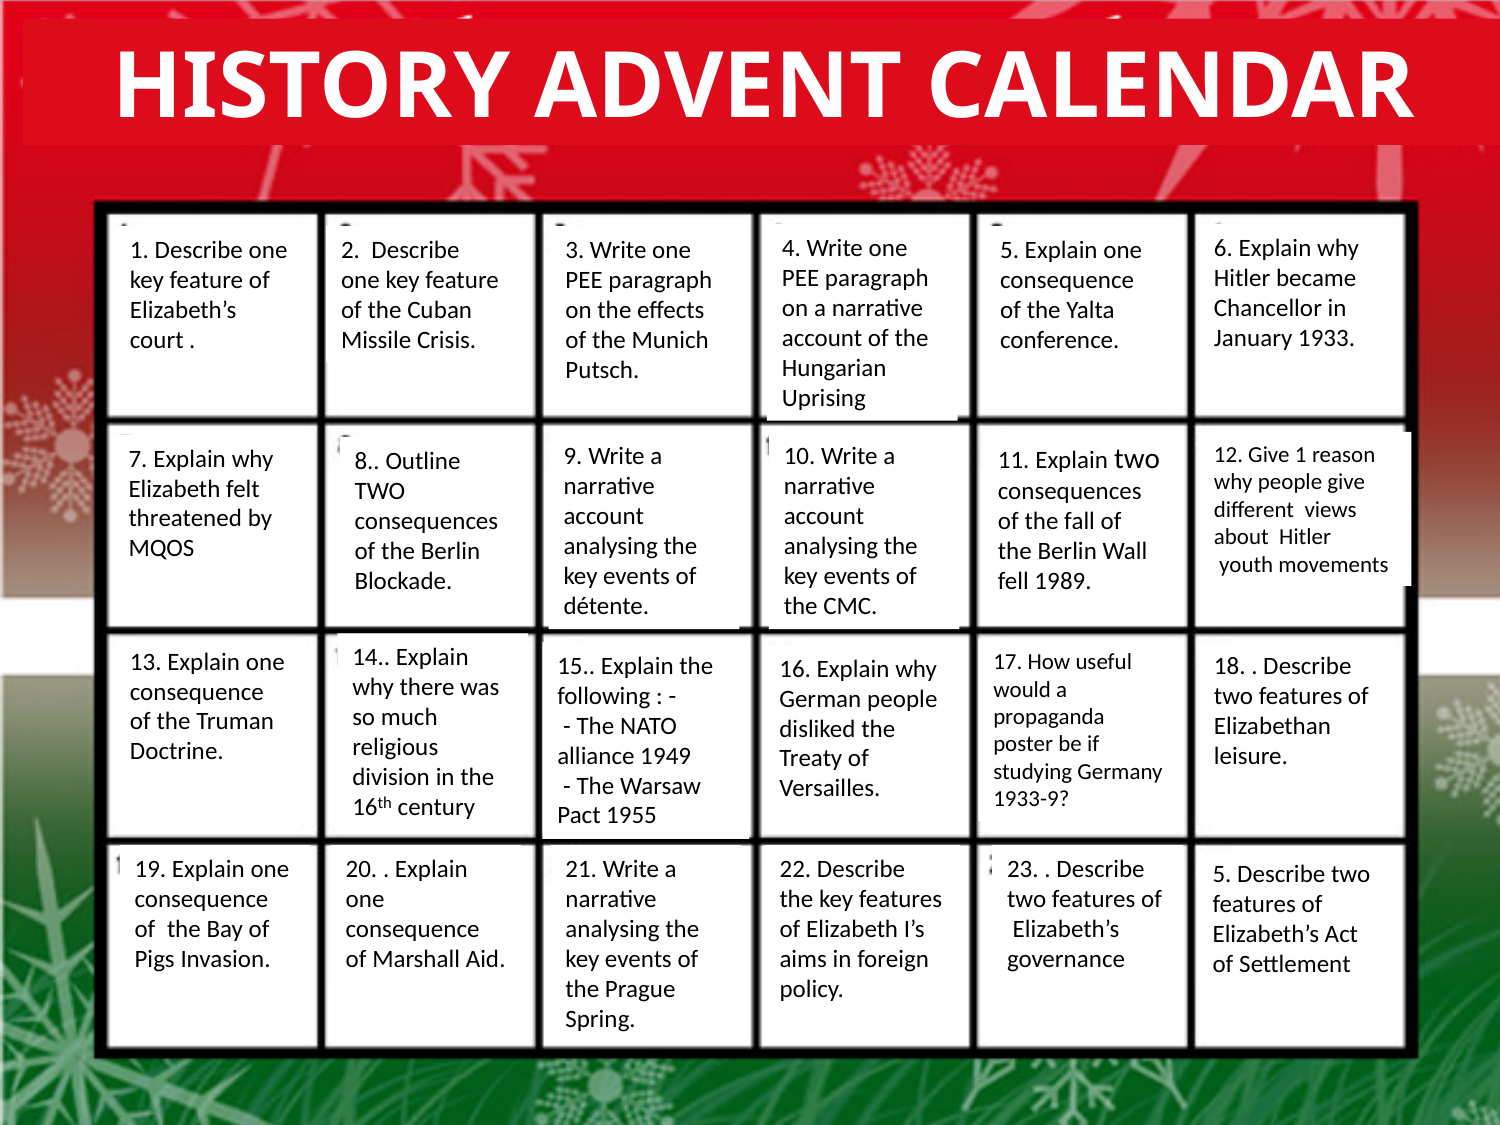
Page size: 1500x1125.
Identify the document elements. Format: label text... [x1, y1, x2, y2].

text_box 11. Explain two consequences of the fall of the Berlin Wall fell 1989. [982, 432, 1177, 604]
text_box 7. Explain why Elizabeth felt threatened by MQOS [113, 434, 305, 571]
text_box 8.. Outline TWO consequences of the Berlin Blockade. [339, 436, 531, 604]
text_box 15.. Explain the following : - - The NATO alliance 1949 - The Warsaw Pact 1955 [542, 641, 750, 839]
text_box 2. Describe one key feature of the Cuban Missile Crisis. [326, 225, 517, 363]
text_box 3. Write one PEE paragraph on the effects of the Munich Putsch. [550, 225, 742, 393]
text_box 18. . Describe two features of Elizabethan leisure. [1198, 641, 1390, 779]
text_box 19. Explain one consequence of the Bay of Pigs Invasion. [119, 845, 311, 982]
text_box 6. Explain why Hitler became Chancellor in January 1933. [1198, 223, 1390, 361]
text_box HISTORY ADVENT CALENDAR [23, 18, 1500, 145]
text_box 23. . Describe two features of Elizabeth’s governance [992, 845, 1183, 982]
picture [0, 0, 1500, 1125]
text_box 13. Explain one consequence of the Truman Doctrine. [115, 637, 306, 775]
text_box 9. Write a narrative account analysing the key events of détente. [548, 432, 740, 630]
text_box 21. Write a narrative analysing the key events of the Prague Spring. [550, 845, 742, 1042]
text_box 5. Describe two features of Elizabeth’s Act of Settlement [1197, 850, 1389, 987]
text_box 14.. Explain why there was so much religious division in the 16th century [337, 633, 528, 831]
text_box 4. Write one PEE paragraph on a narrative account of the Hungarian Uprising [766, 223, 958, 421]
text_box 16. Explain why German people disliked the Treaty of Versailles. [764, 644, 958, 812]
text_box 5. Explain one consequence of the Yalta conference. [985, 225, 1176, 363]
text_box 12. Give 1 reason why people give different views about Hitler youth movements [1198, 431, 1412, 586]
text_box 22. Describe the key features of Elizabeth I’s aims in foreign policy. [764, 845, 960, 1012]
text_box 17. How useful would a propaganda poster be if studying Germany 1933-9? [978, 639, 1183, 821]
text_box 1. Describe one key feature of Elizabeth’s court . [115, 225, 306, 363]
text_box 10. Write a narrative account analysing the key events of the CMC. [768, 432, 960, 630]
text_box 20. . Explain one consequence of Marshall Aid. [330, 845, 522, 982]
